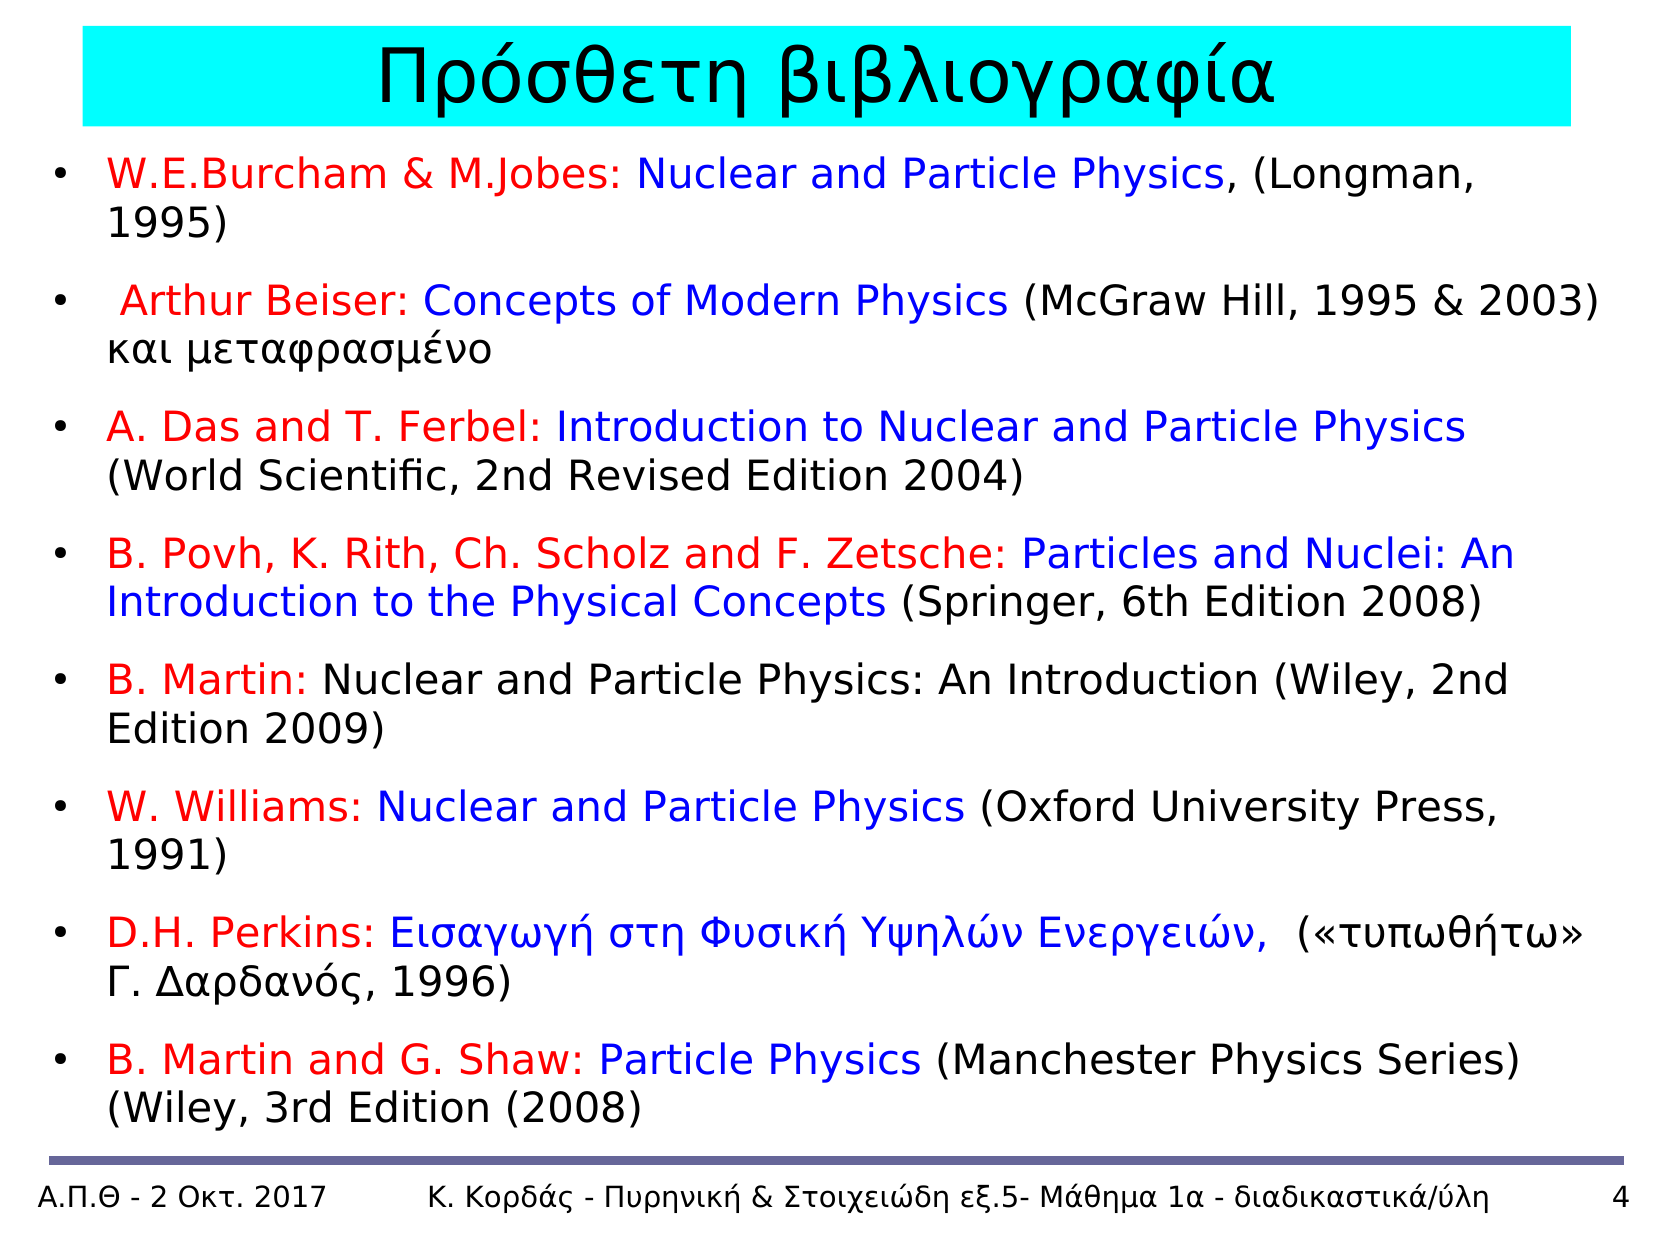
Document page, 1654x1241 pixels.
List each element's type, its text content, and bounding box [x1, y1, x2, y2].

title Πρόσθετη βιβλιογραφία [82, 32, 1571, 120]
list W.E.Burcham & M.Jobes: Nuclear and Particle Physics, (Longman, 1995) Arthur Beiser: Concepts of Modern Physics (McGraw Hill, 1995 & 2003) και μεταφρασμένο A. Das and T. Ferbel: Introduction to Nuclear and Particle Physics (World Scientific, 2nd Revised Edition 2004) B. Povh, K. Rith, Ch. Scholz and F. Zetsche: Particles and Nuclei: An Introduction to the Physical Concepts (Springer, 6th Edition 2008) B. Martin: Nuclear and Particle Physics: An Introduction (Wiley, 2nd Edition 2009) W. Williams: Nuclear and Particle Physics (Oxford University Press, 1991) D.H. Perkins: Εισαγωγή στη Φυσική Υψηλών Ενεργειών, («τυπωθήτω» Γ. ∆αρδανός, 1996) B. Martin and G. Shaw: Particle Physics (Manchester Physics Series) (Wiley, 3rd Edition (2008) [35, 150, 1607, 1112]
